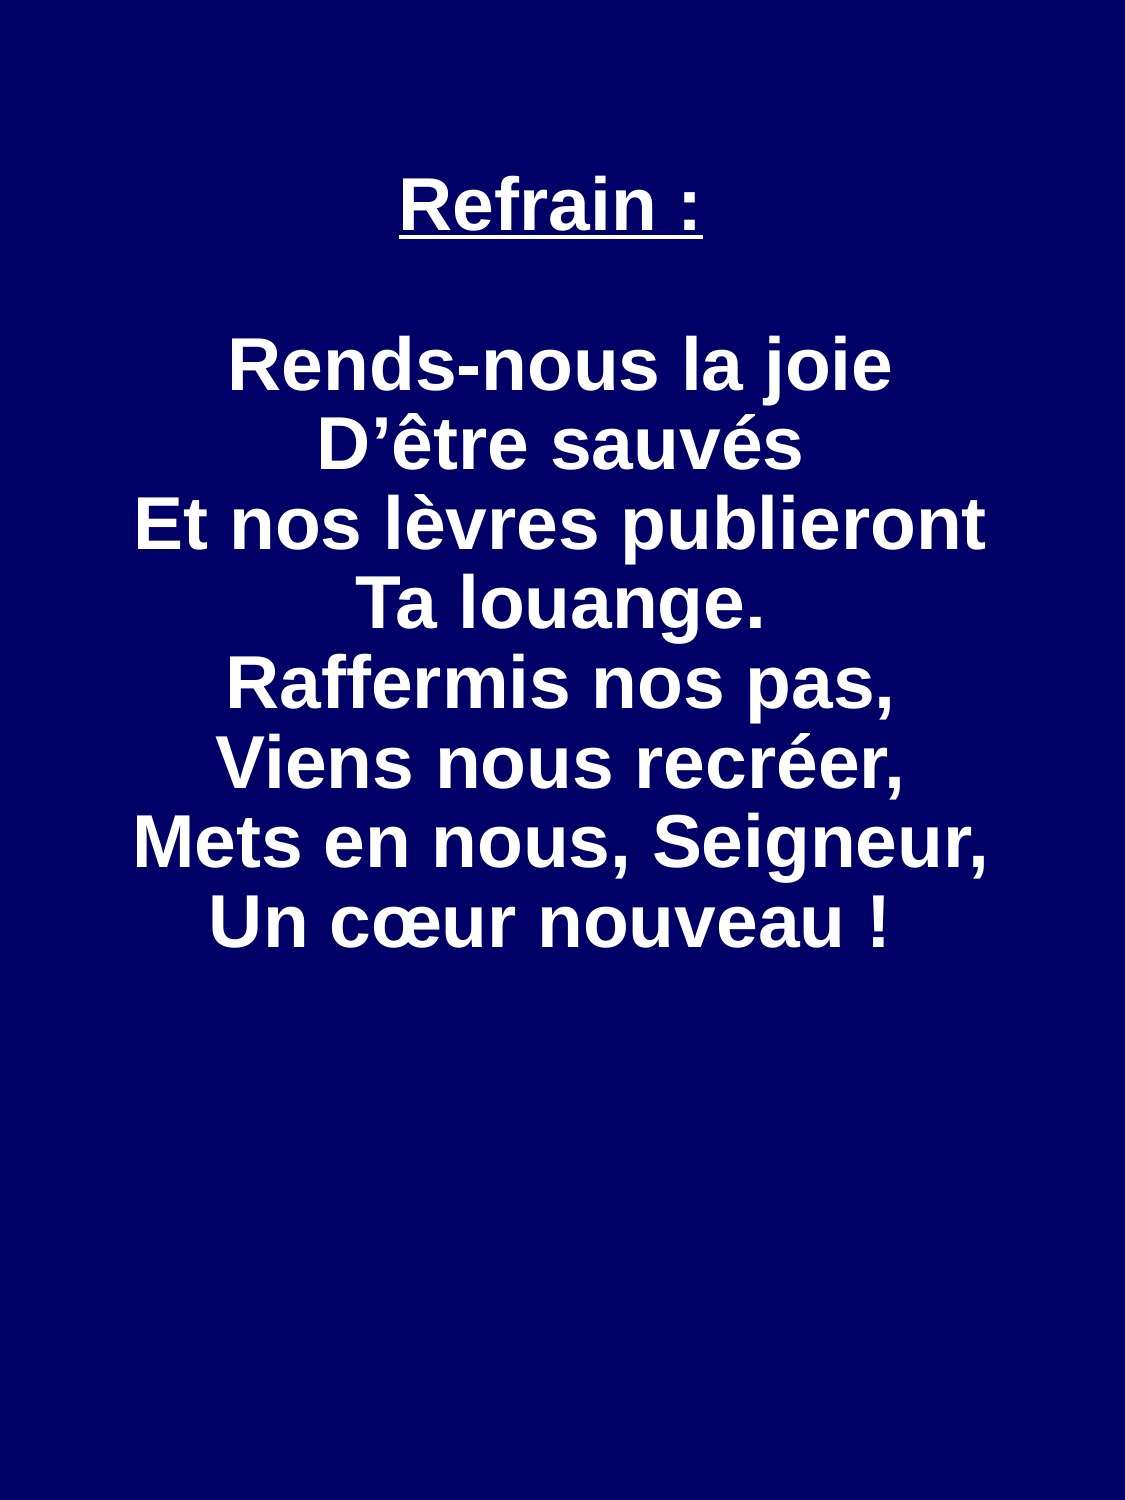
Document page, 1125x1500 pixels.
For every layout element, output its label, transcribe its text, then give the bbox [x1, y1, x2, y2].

text_box Refrain : Rends-nous la joie D’être sauvés Et nos lèvres publieront Ta louange. Raffermis nos pas, Viens nous recréer, Mets en nous, Seigneur, Un cœur nouveau ! [11, 35, 1110, 1441]
